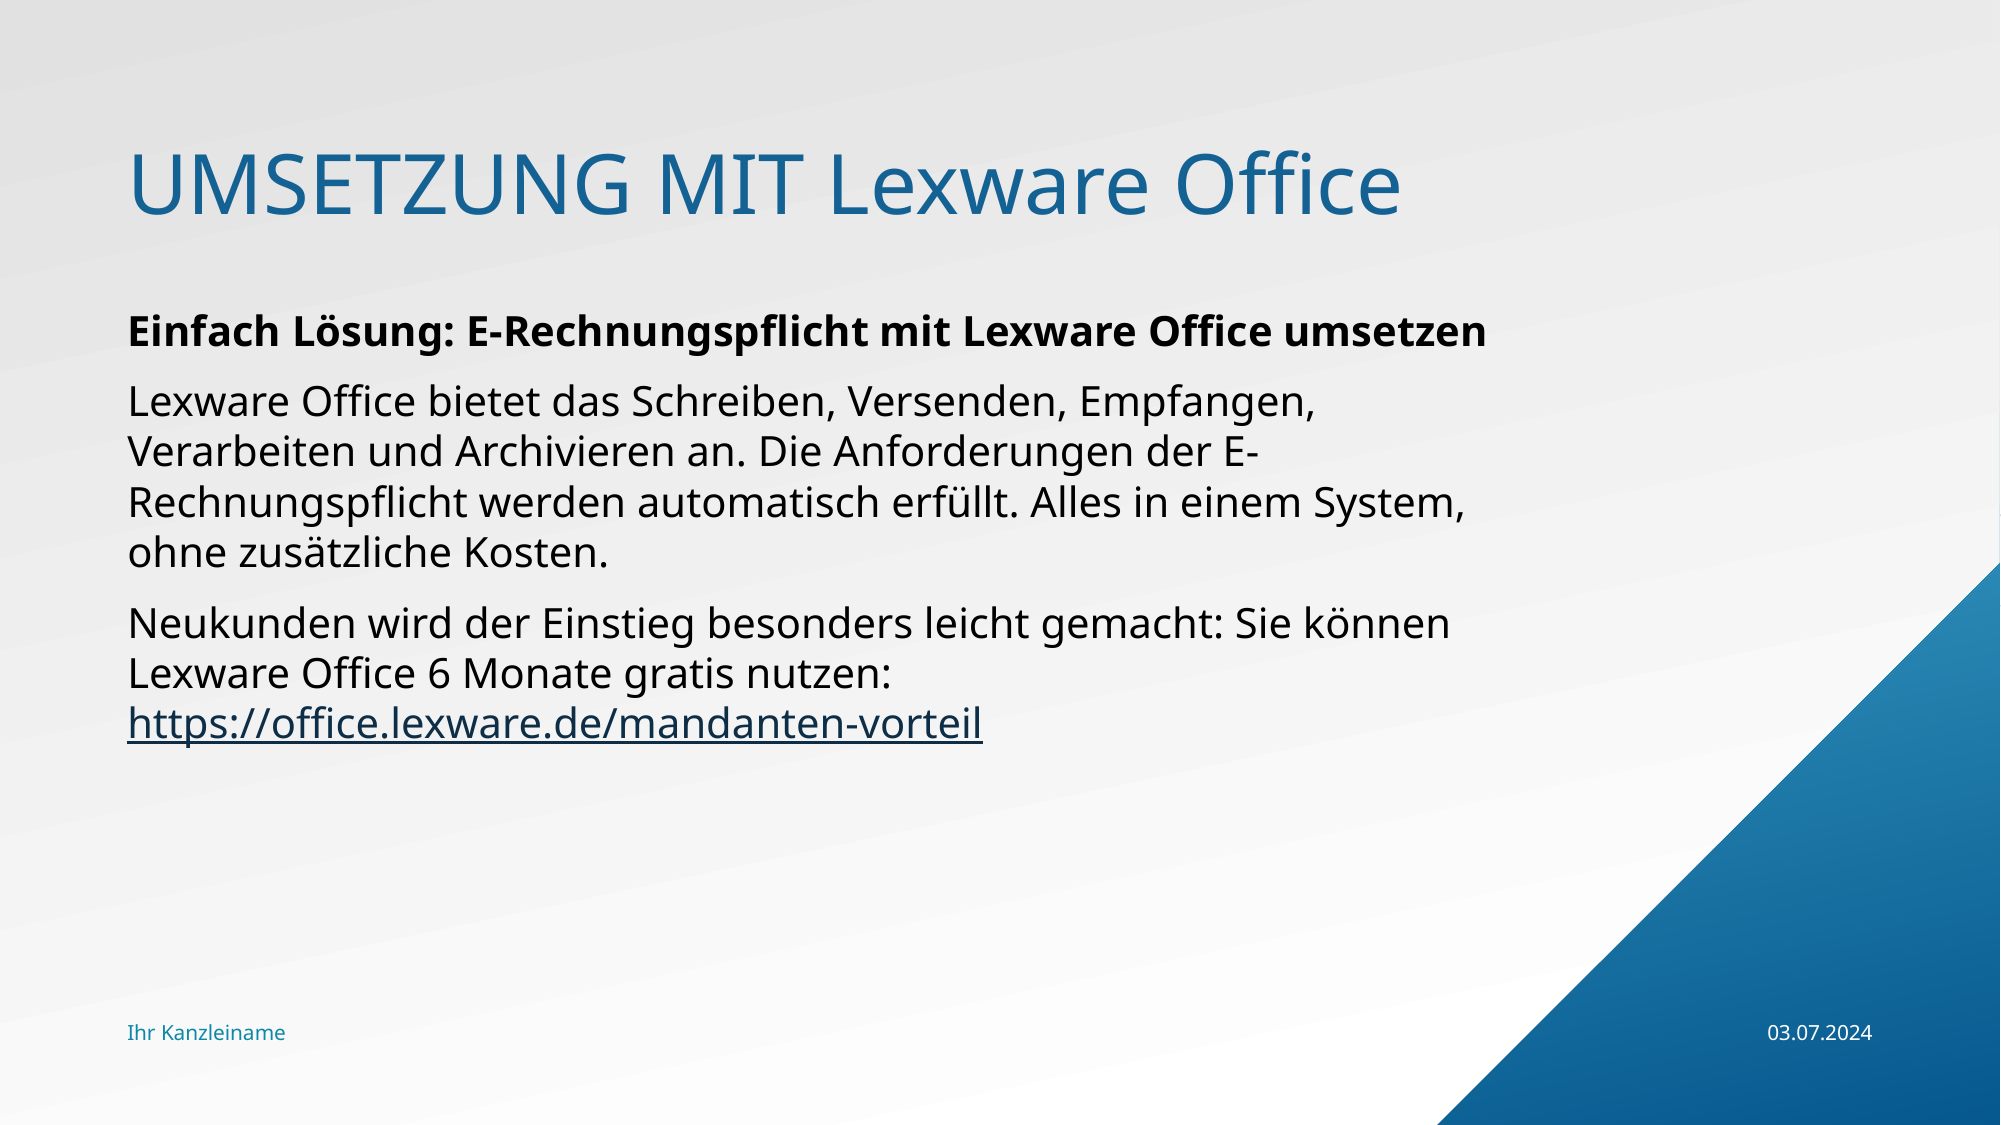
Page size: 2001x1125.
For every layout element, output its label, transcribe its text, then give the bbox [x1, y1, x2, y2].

footer Ihr Kanzleiname [112, 1012, 1350, 1073]
list Einfach Lösung: E-Rechnungspflicht mit Lexware Office umsetzen Lexware Office bietet das Schreiben, Versenden, Empfangen, Verarbeiten und Archivieren an. Die Anforderungen der E-Rechnungspflicht werden automatisch erfüllt. Alles in einem System, ohne zusätzliche Kosten. Neukunden wird der Einstieg besonders leicht gemacht: Sie können Lexware Office 6 Monate gratis nutzen: https://office.lexware.de/mandanten-vorteil [112, 267, 1513, 861]
slide_number 03.07.2024 [1624, 1012, 1888, 1073]
title UMSETZUNG MIT Lexware Office [112, 57, 1513, 267]
text_box [0, 0, 2000, 1125]
